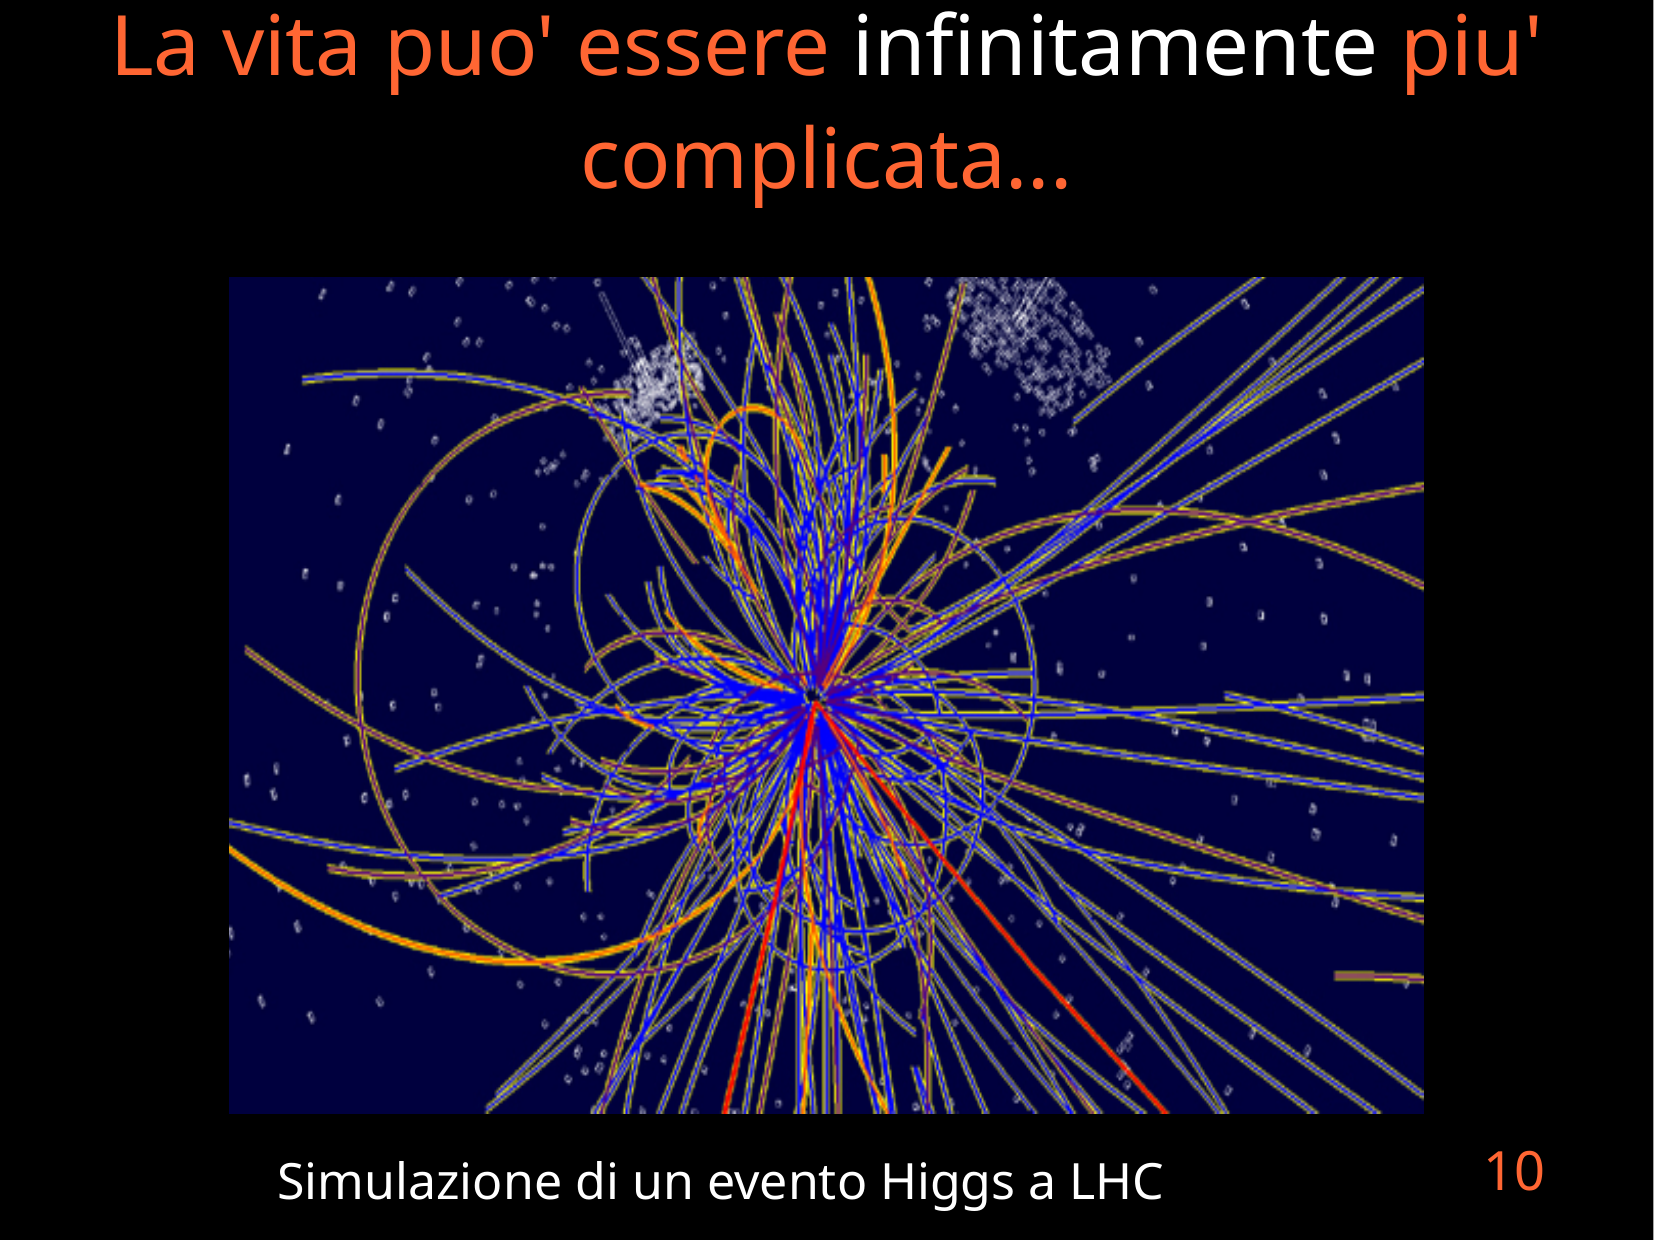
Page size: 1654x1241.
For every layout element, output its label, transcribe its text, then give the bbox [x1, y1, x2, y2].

title La vita puo' essere infinitamente piu' complicata... [82, 0, 1571, 205]
picture [229, 277, 1424, 1114]
text_box Simulazione di un evento Higgs a LHC [262, 1138, 1230, 1213]
